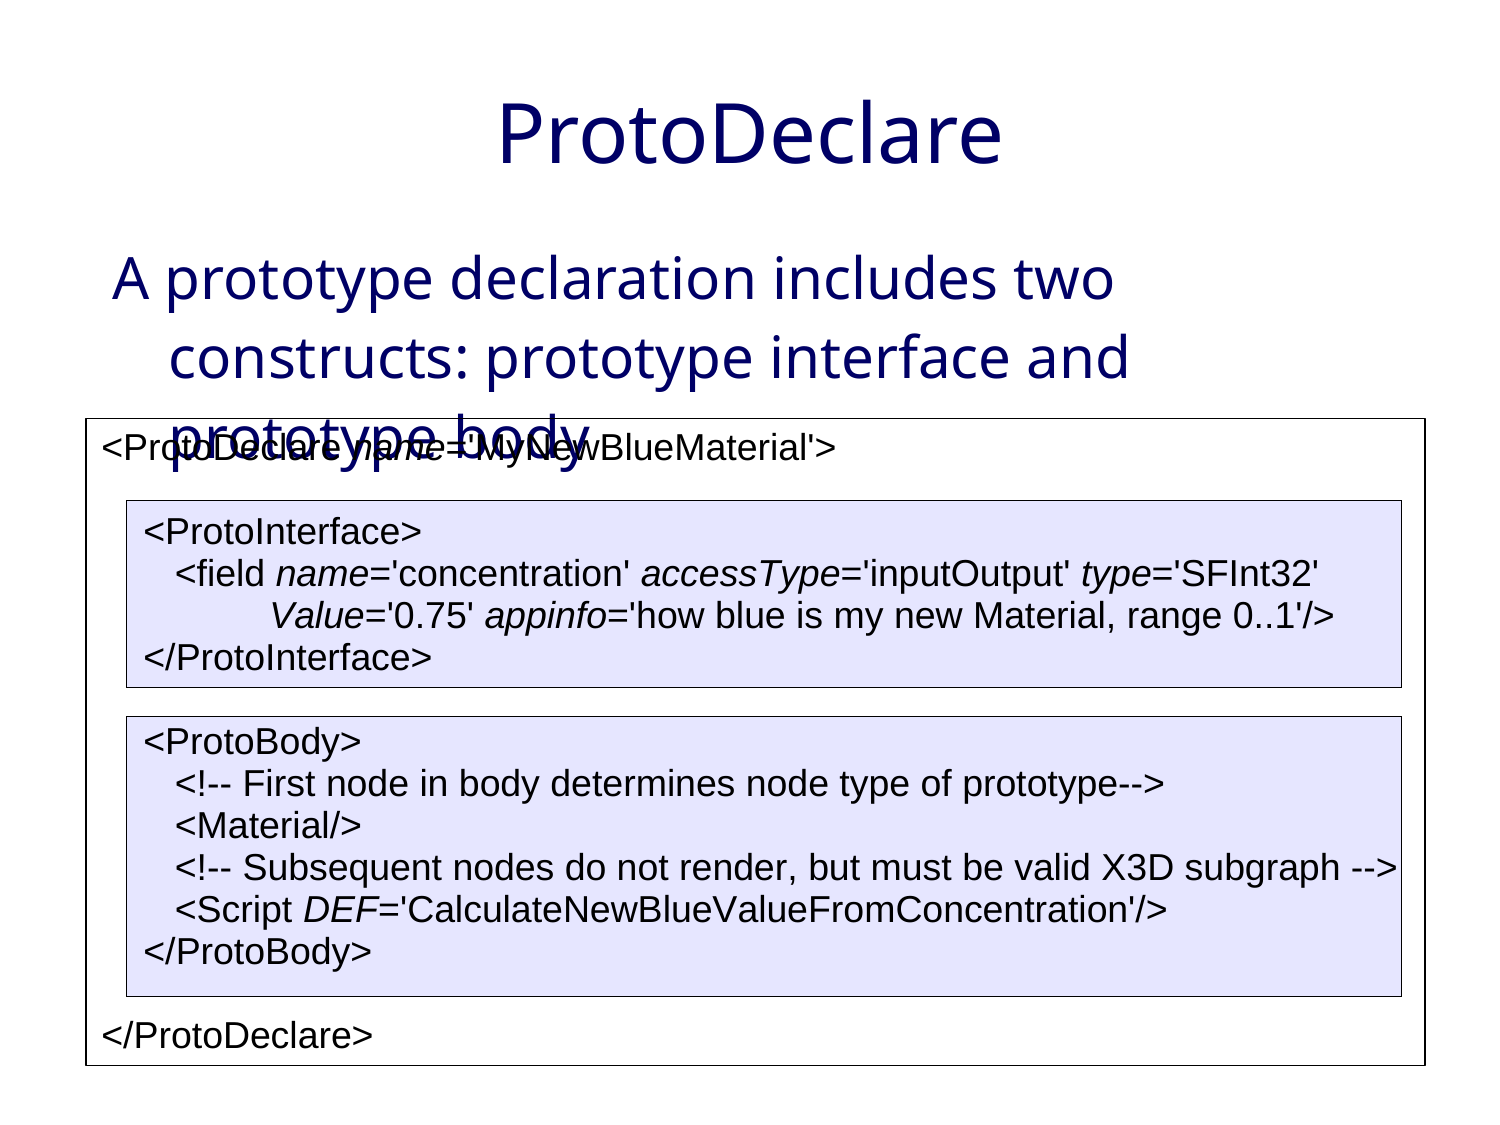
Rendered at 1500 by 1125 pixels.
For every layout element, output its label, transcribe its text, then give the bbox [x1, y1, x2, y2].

title ProtoDeclare [112, 37, 1388, 226]
text_box <ProtoDeclare name='MyNewBlueMaterial'> <ProtoInterface> <field name='concentration' accessType='inputOutput' type='SFInt32' Value='0.75' appinfo='how blue is my new Material, range 0..1'/> </ProtoInterface> <ProtoBody> <!-- First node in body determines node type of prototype--> <Material/> <!-- Subsequent nodes do not render, but must be valid X3D subgraph --> <Script DEF='CalculateNewBlueValueFromConcentration'/> </ProtoBody> </ProtoDeclare> [85, 418, 1426, 1066]
list A prototype declaration includes two constructs: prototype interface and prototype body [112, 237, 1388, 413]
